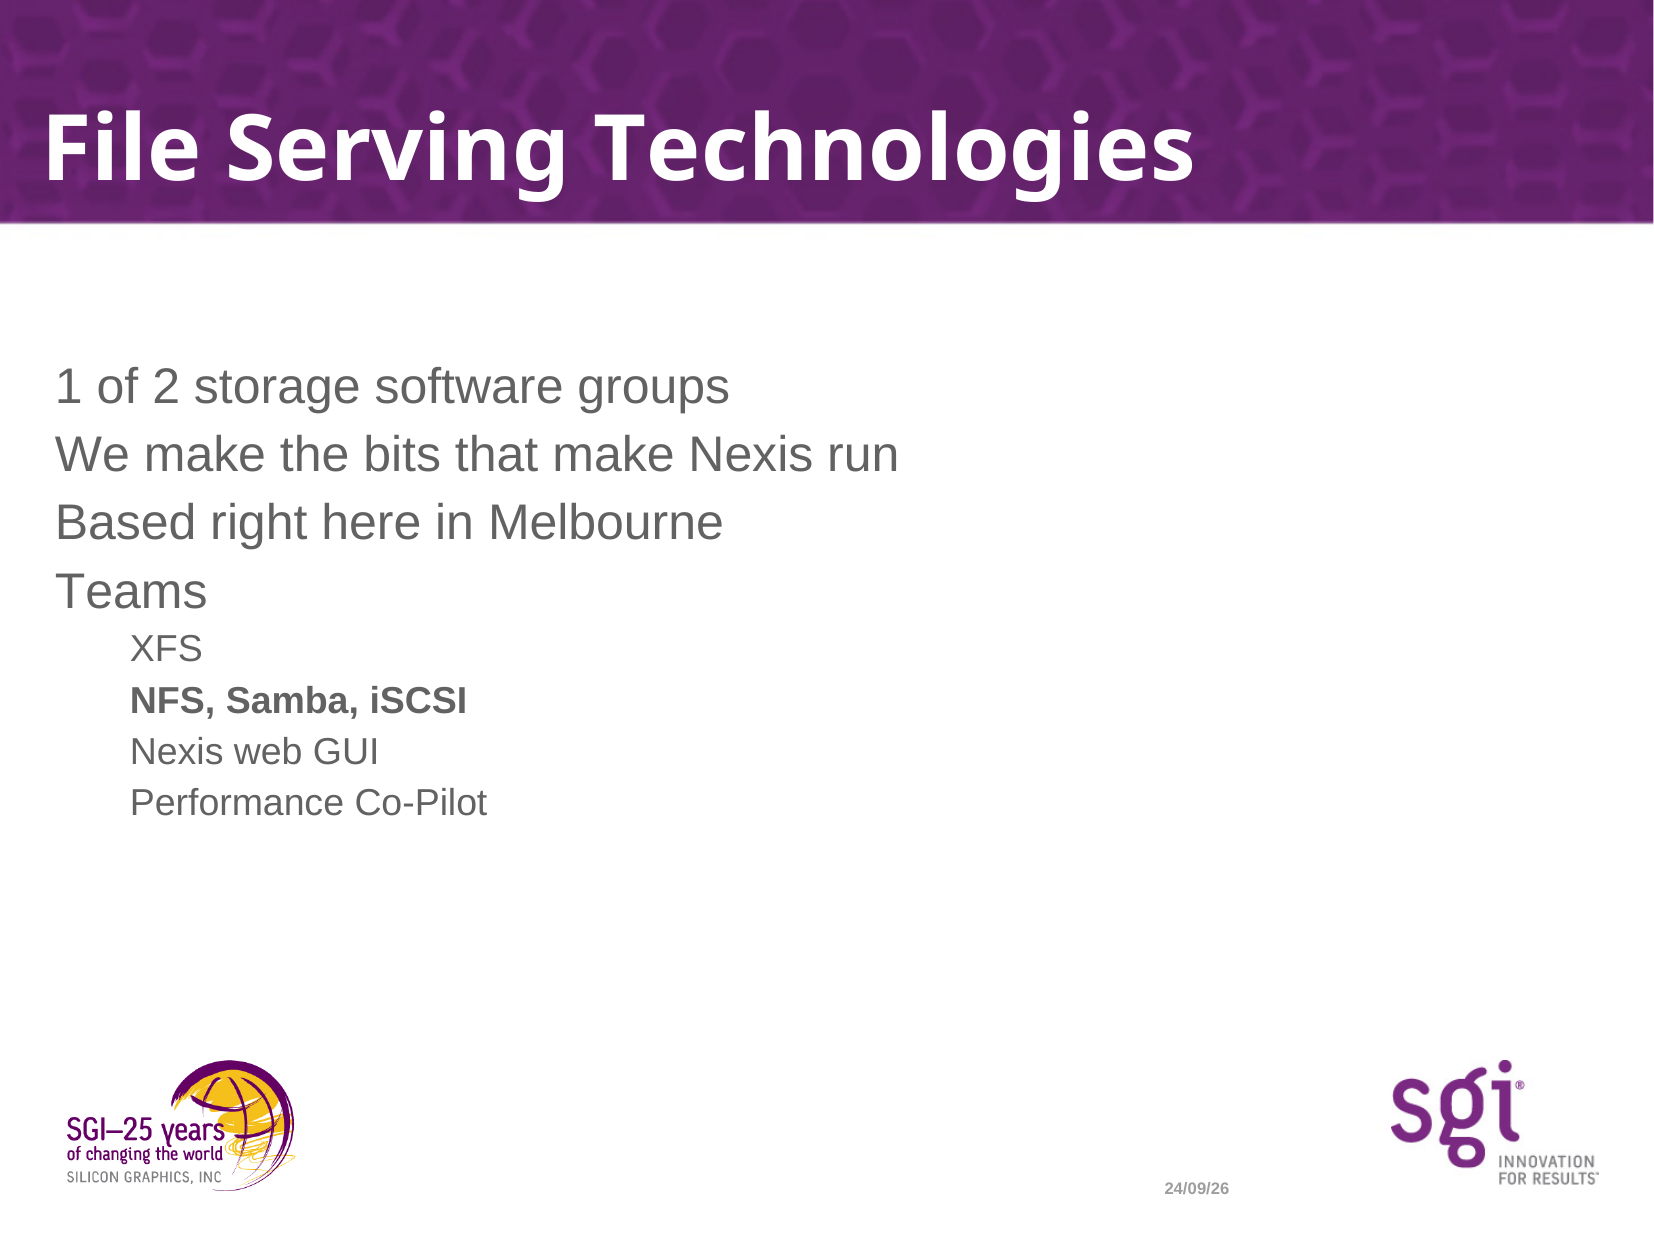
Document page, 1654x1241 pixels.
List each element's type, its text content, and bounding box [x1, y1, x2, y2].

list 1 of 2 storage software groups We make the bits that make Nexis run Based right here in Melbourne Teams XFS NFS, Samba, iSCSI Nexis web GUI Performance Co-Pilot [55, 358, 1461, 937]
picture [0, 0, 1654, 1194]
title File Serving Technologies [41, 48, 1447, 241]
